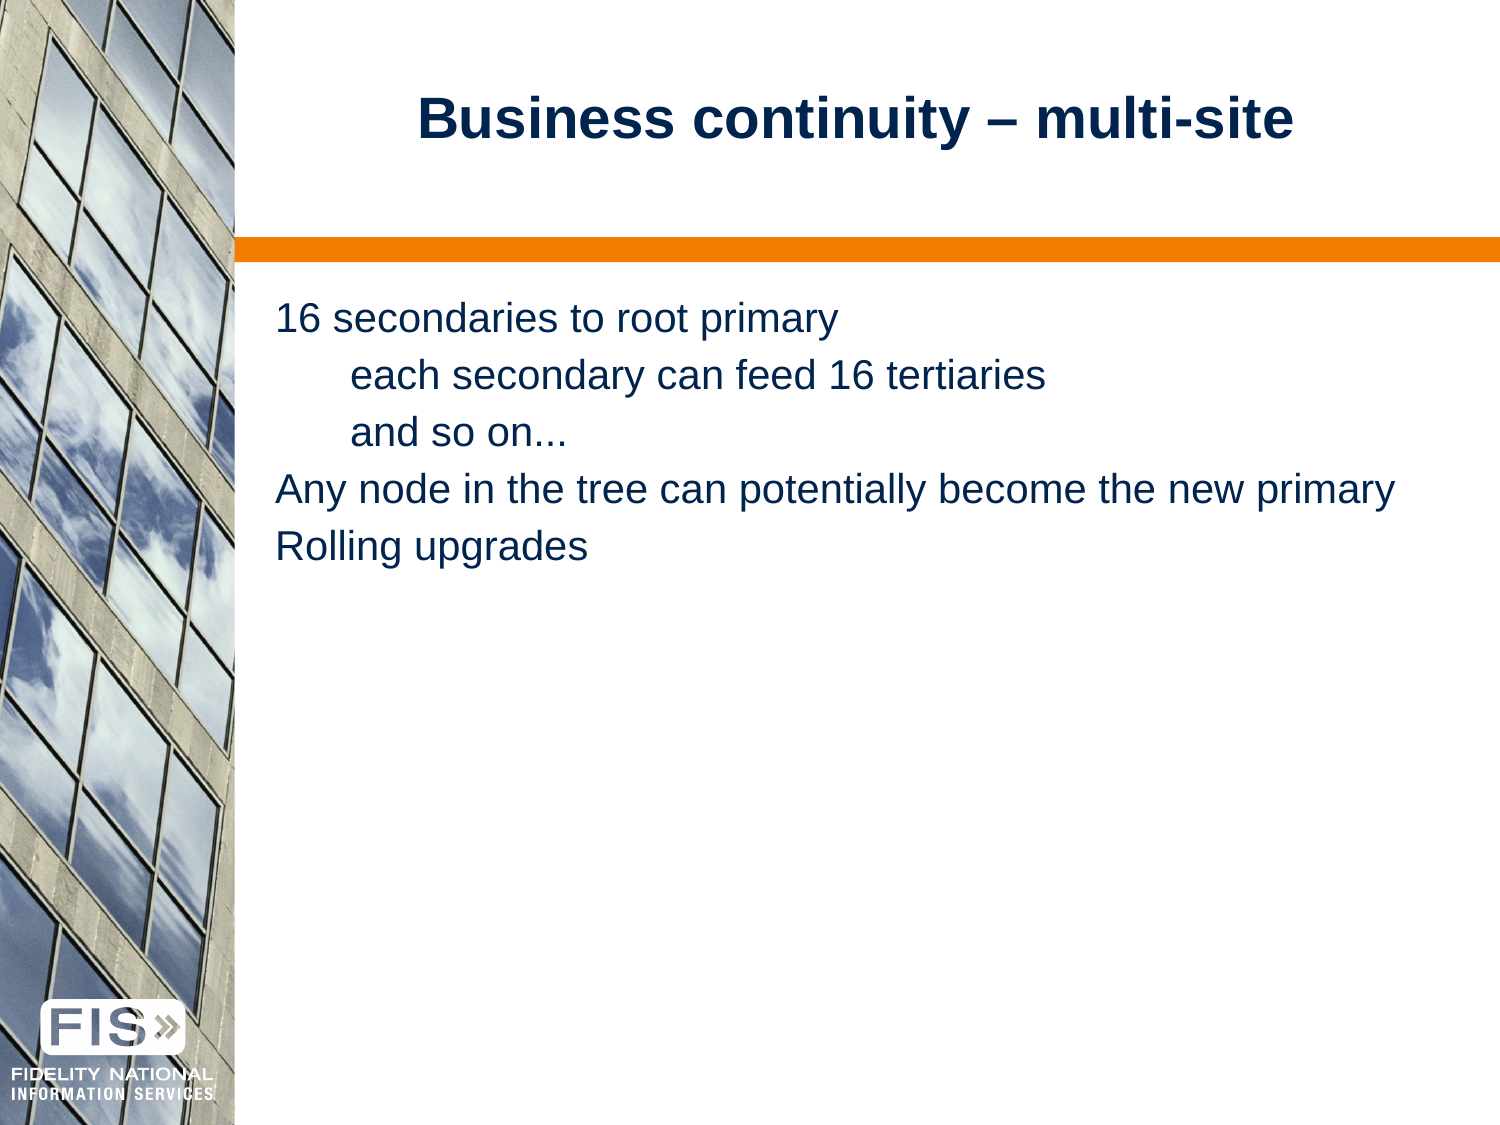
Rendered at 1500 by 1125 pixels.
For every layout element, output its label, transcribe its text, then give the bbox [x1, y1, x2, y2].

list 16 secondaries to root primary each secondary can feed 16 tertiaries and so on... Any node in the tree can potentially become the new primary Rolling upgrades [274, 295, 1438, 1038]
picture [0, 0, 235, 1125]
title Business continuity – multi-site [274, 24, 1438, 213]
